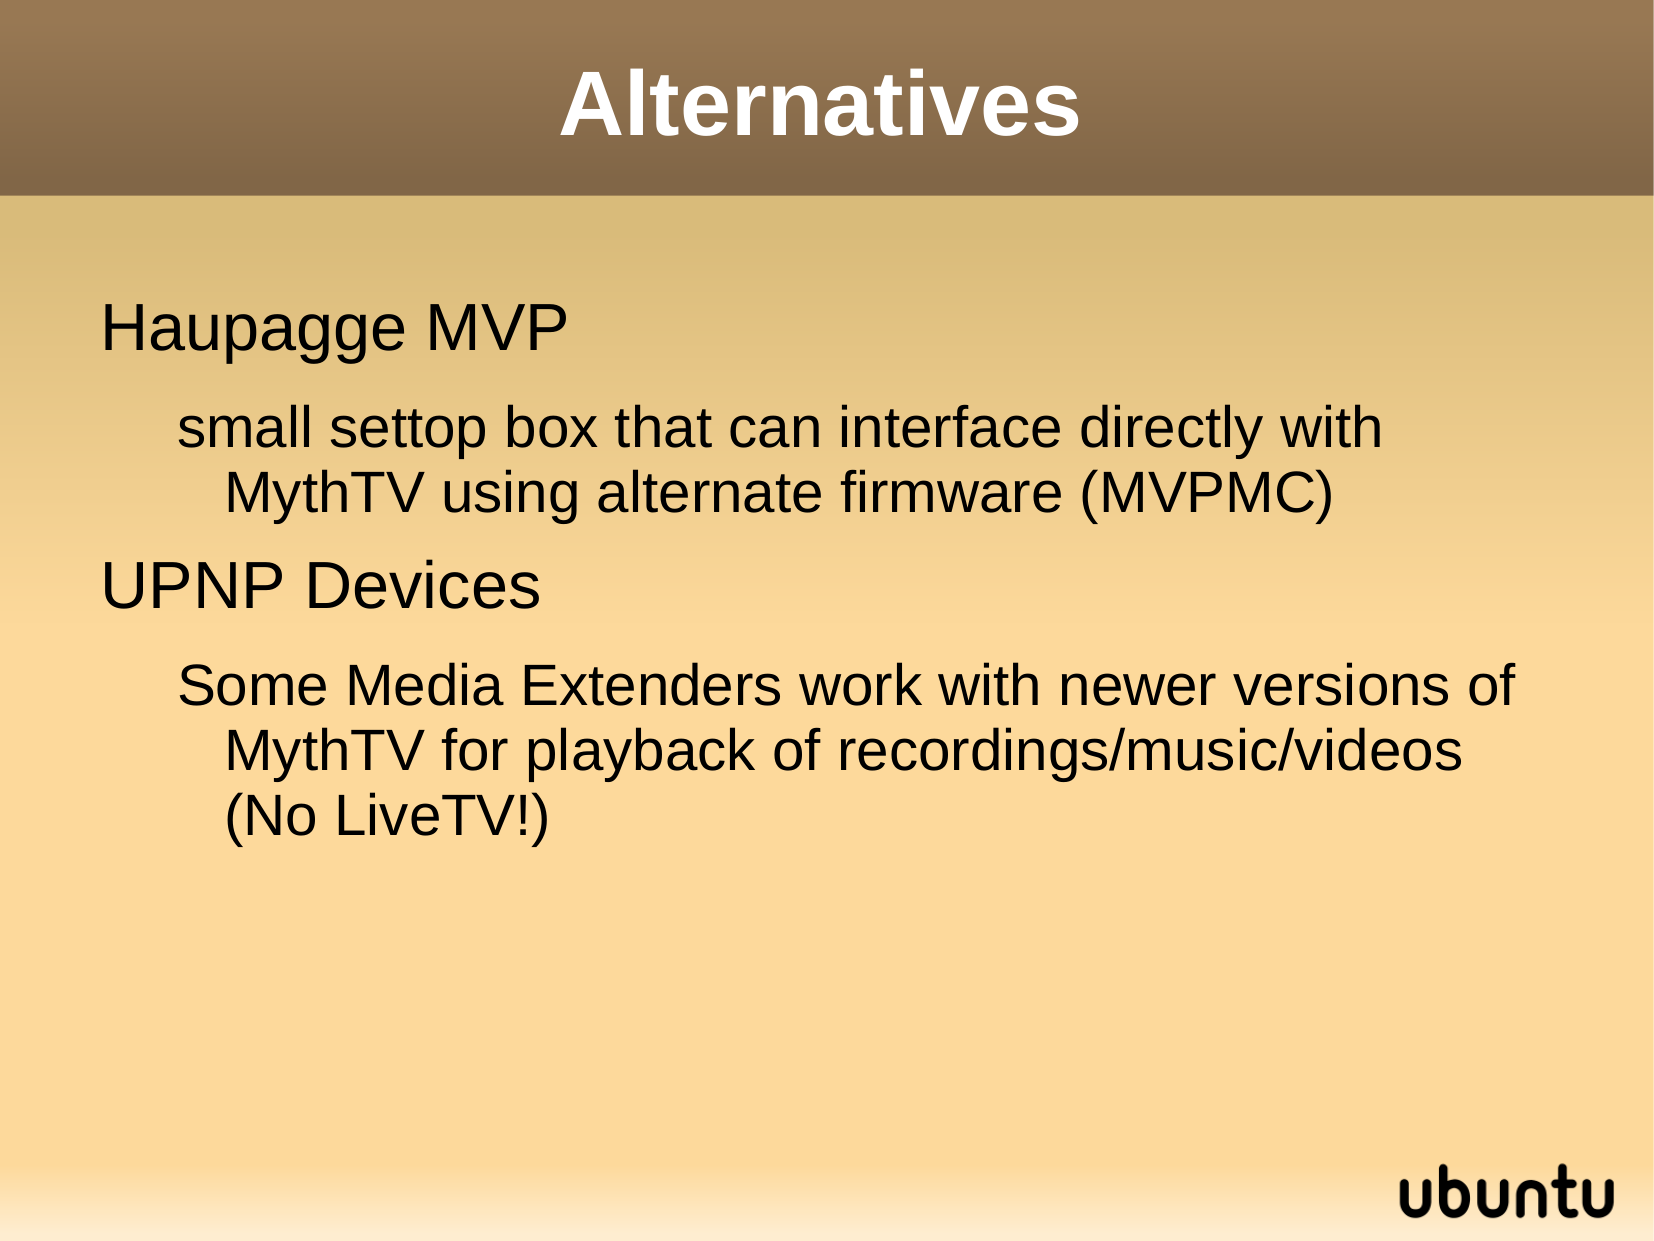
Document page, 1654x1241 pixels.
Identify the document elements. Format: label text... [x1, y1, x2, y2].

list Haupagge MVP small settop box that can interface directly with MythTV using alternate firmware (MVPMC) UPNP Devices Some Media Extenders work with newer versions of MythTV for playback of recordings/music/videos (No LiveTV!) [82, 290, 1571, 1094]
picture [0, 0, 1654, 1241]
title Alternatives [76, 7, 1565, 200]
